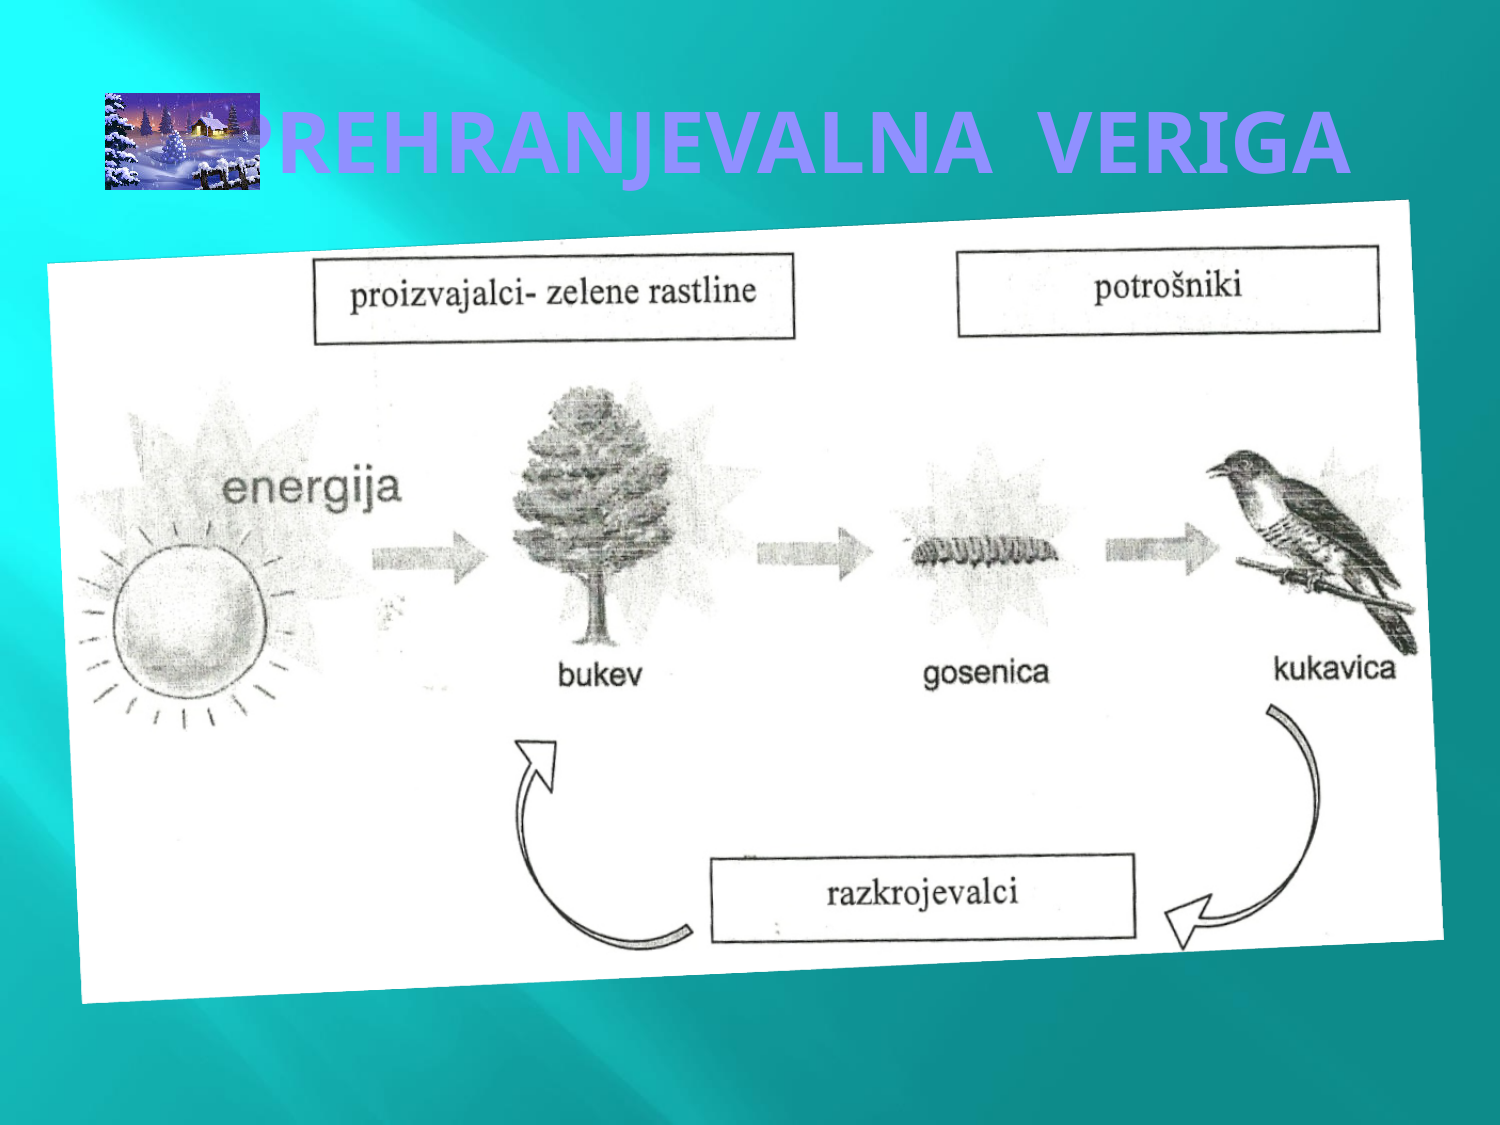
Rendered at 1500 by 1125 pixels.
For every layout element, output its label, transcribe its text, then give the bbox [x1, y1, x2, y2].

picture [0, 0, 1500, 1125]
title PREHRANJEVALNA VERIGA [75, 45, 1425, 233]
